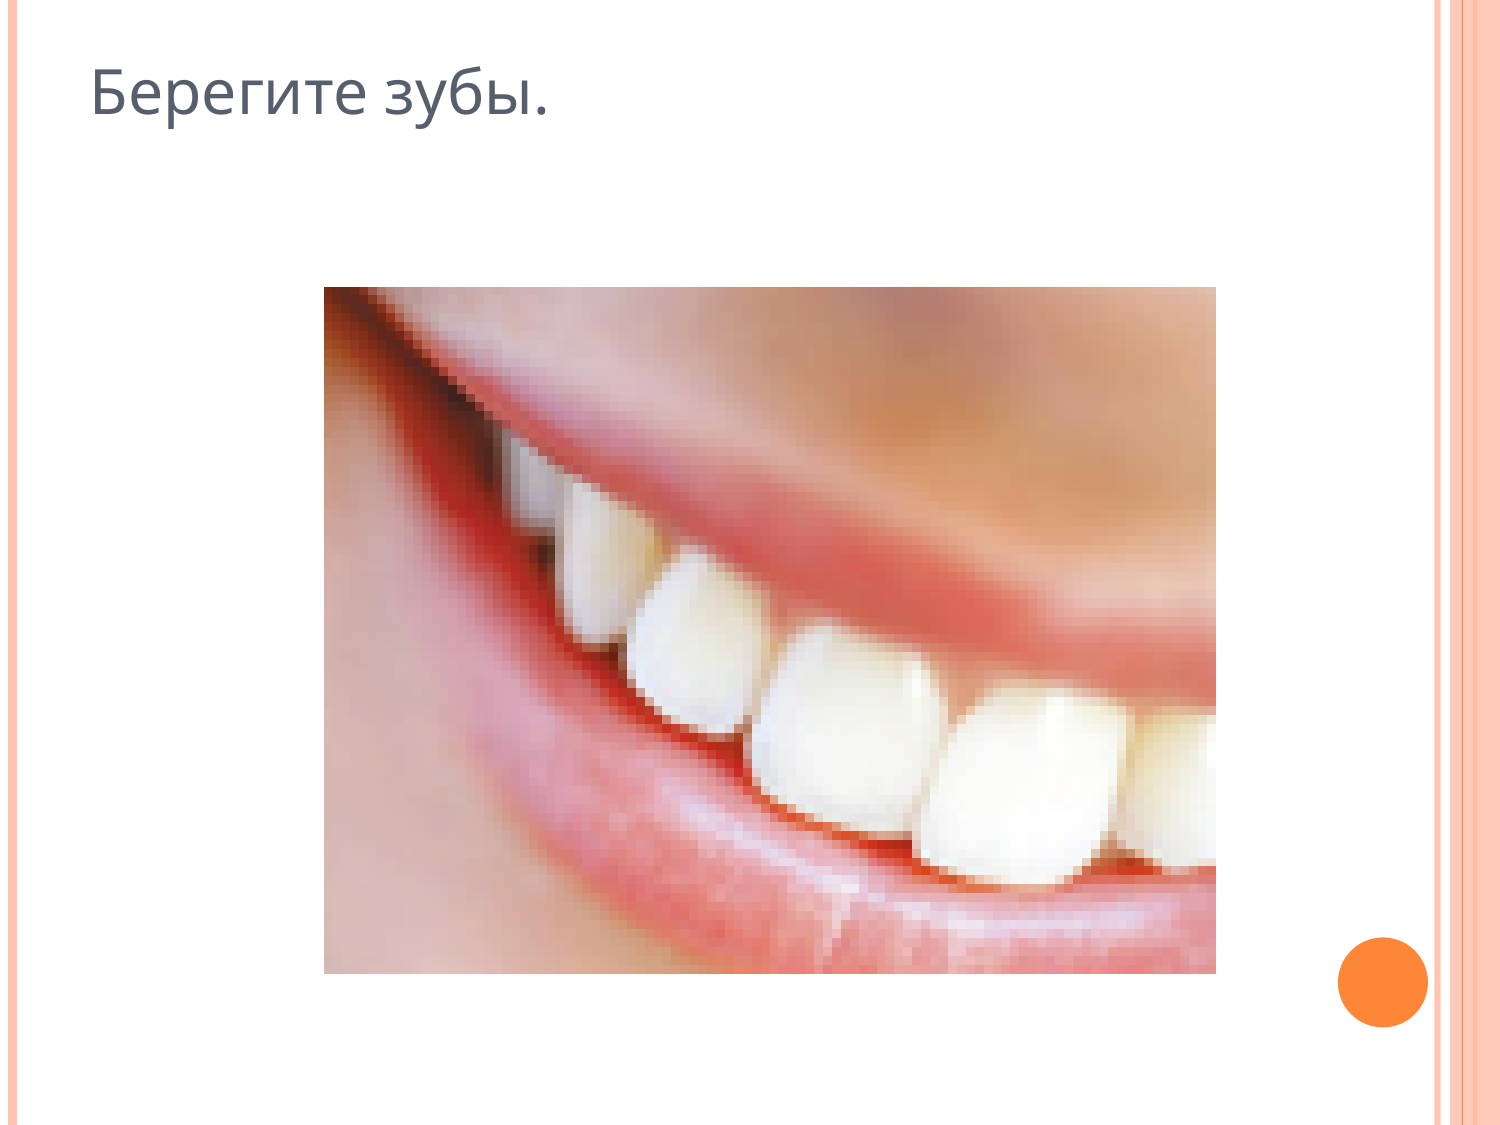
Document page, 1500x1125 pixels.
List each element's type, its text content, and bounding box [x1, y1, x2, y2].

picture [324, 287, 1216, 974]
title Берегите зубы. [75, 45, 1300, 233]
